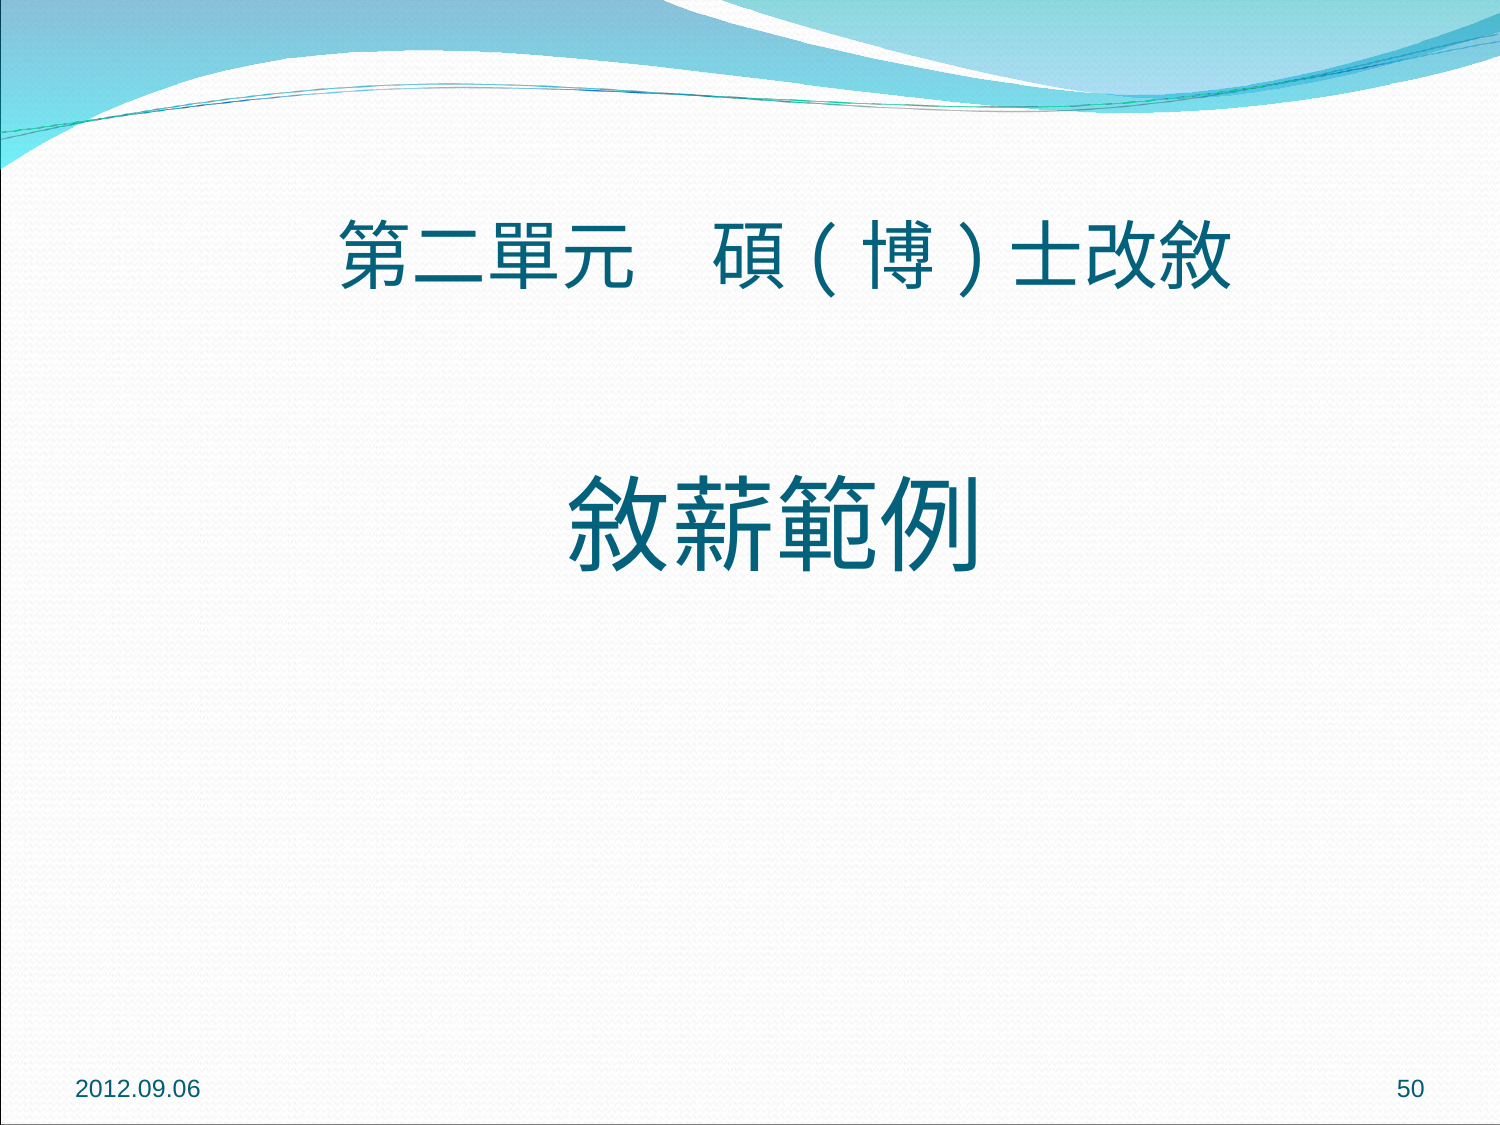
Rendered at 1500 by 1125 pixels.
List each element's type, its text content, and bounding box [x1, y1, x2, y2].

text_box 第二單元 碩(博)士改敘 [147, 148, 1423, 299]
text_box <number> [1299, 1042, 1426, 1103]
picture [0, 0, 1500, 1125]
title 敘薪範例 [100, 397, 1451, 585]
text_box 2012.09.06 [74, 1042, 426, 1103]
